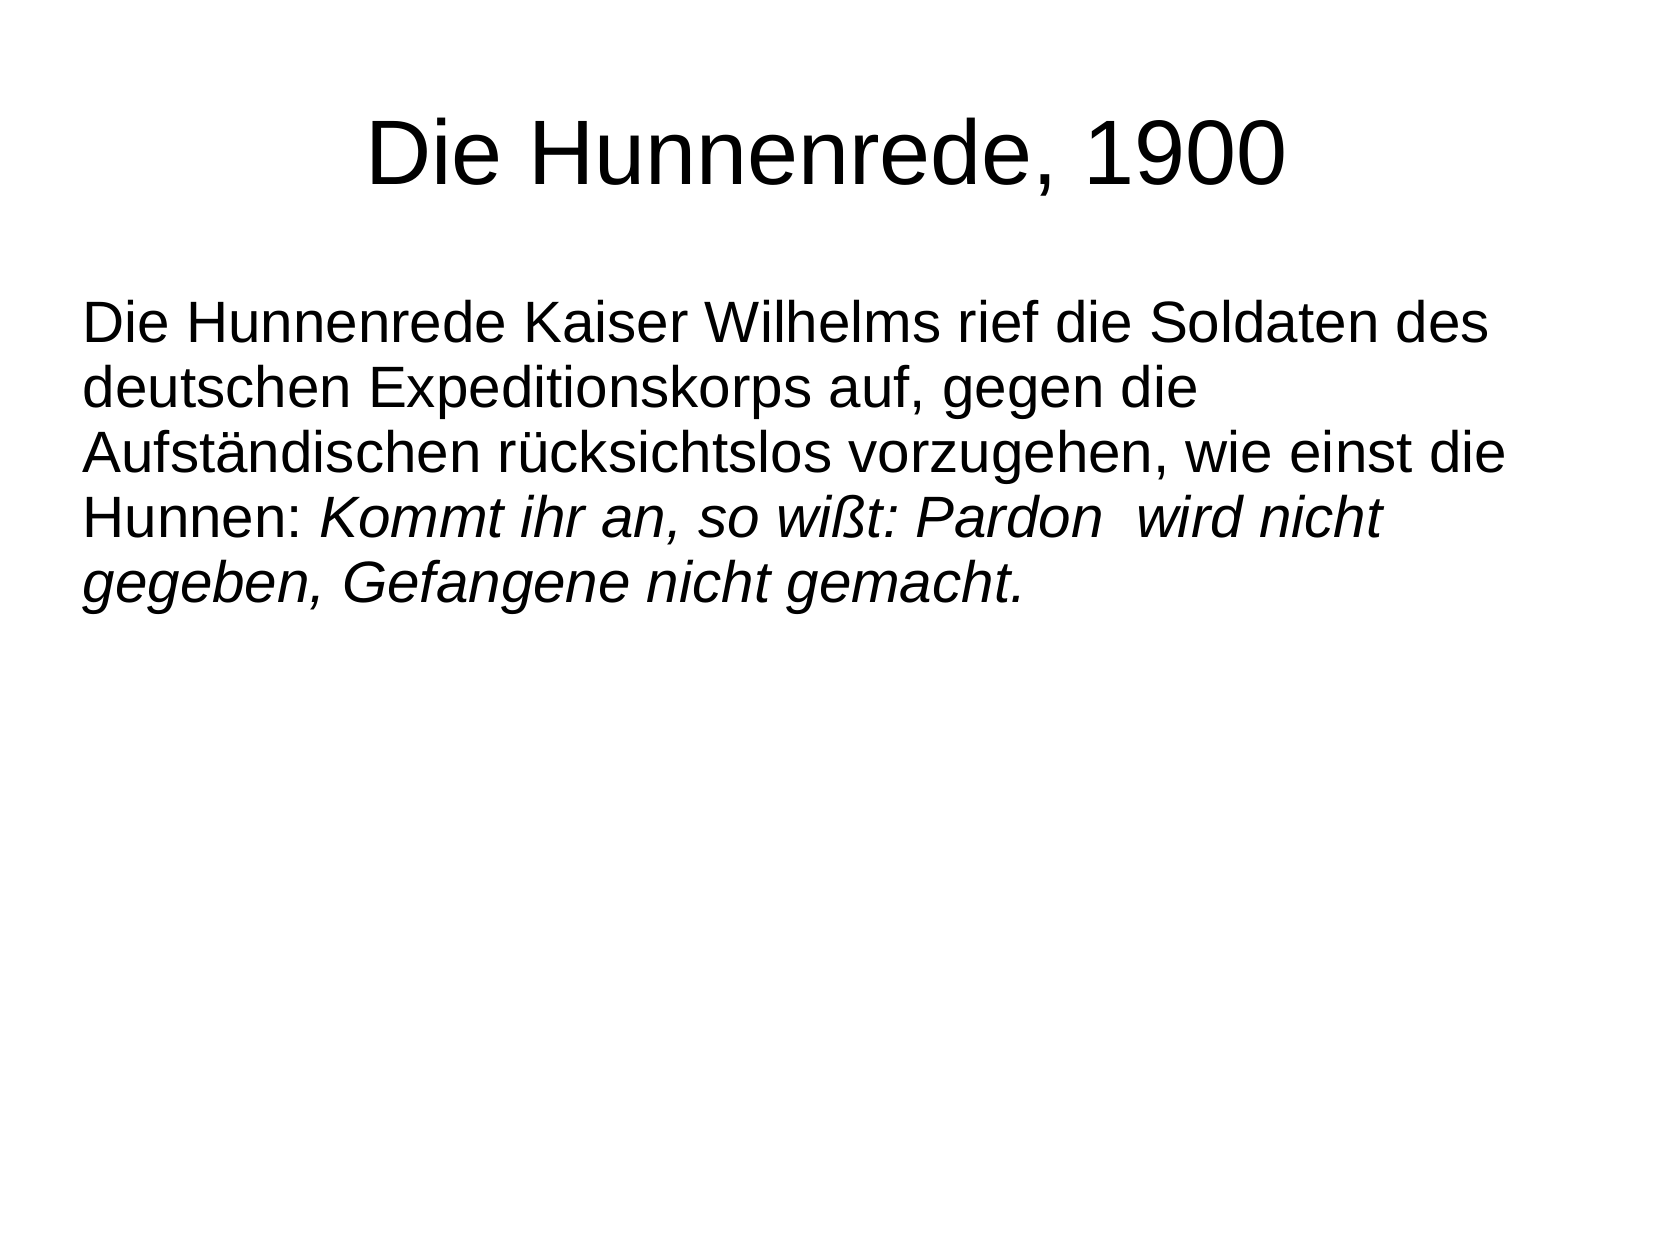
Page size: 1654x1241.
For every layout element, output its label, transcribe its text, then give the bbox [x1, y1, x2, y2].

title Die Hunnenrede, 1900 [82, 49, 1571, 257]
list Die Hunnenrede Kaiser Wilhelms rief die Soldaten des deutschen Expeditionskorps auf, gegen die Aufständischen rücksichtslos vorzugehen, wie einst die Hunnen: Kommt ihr an, so wißt: Pardon wird nicht gegeben, Gefangene nicht gemacht. [82, 290, 1571, 1010]
